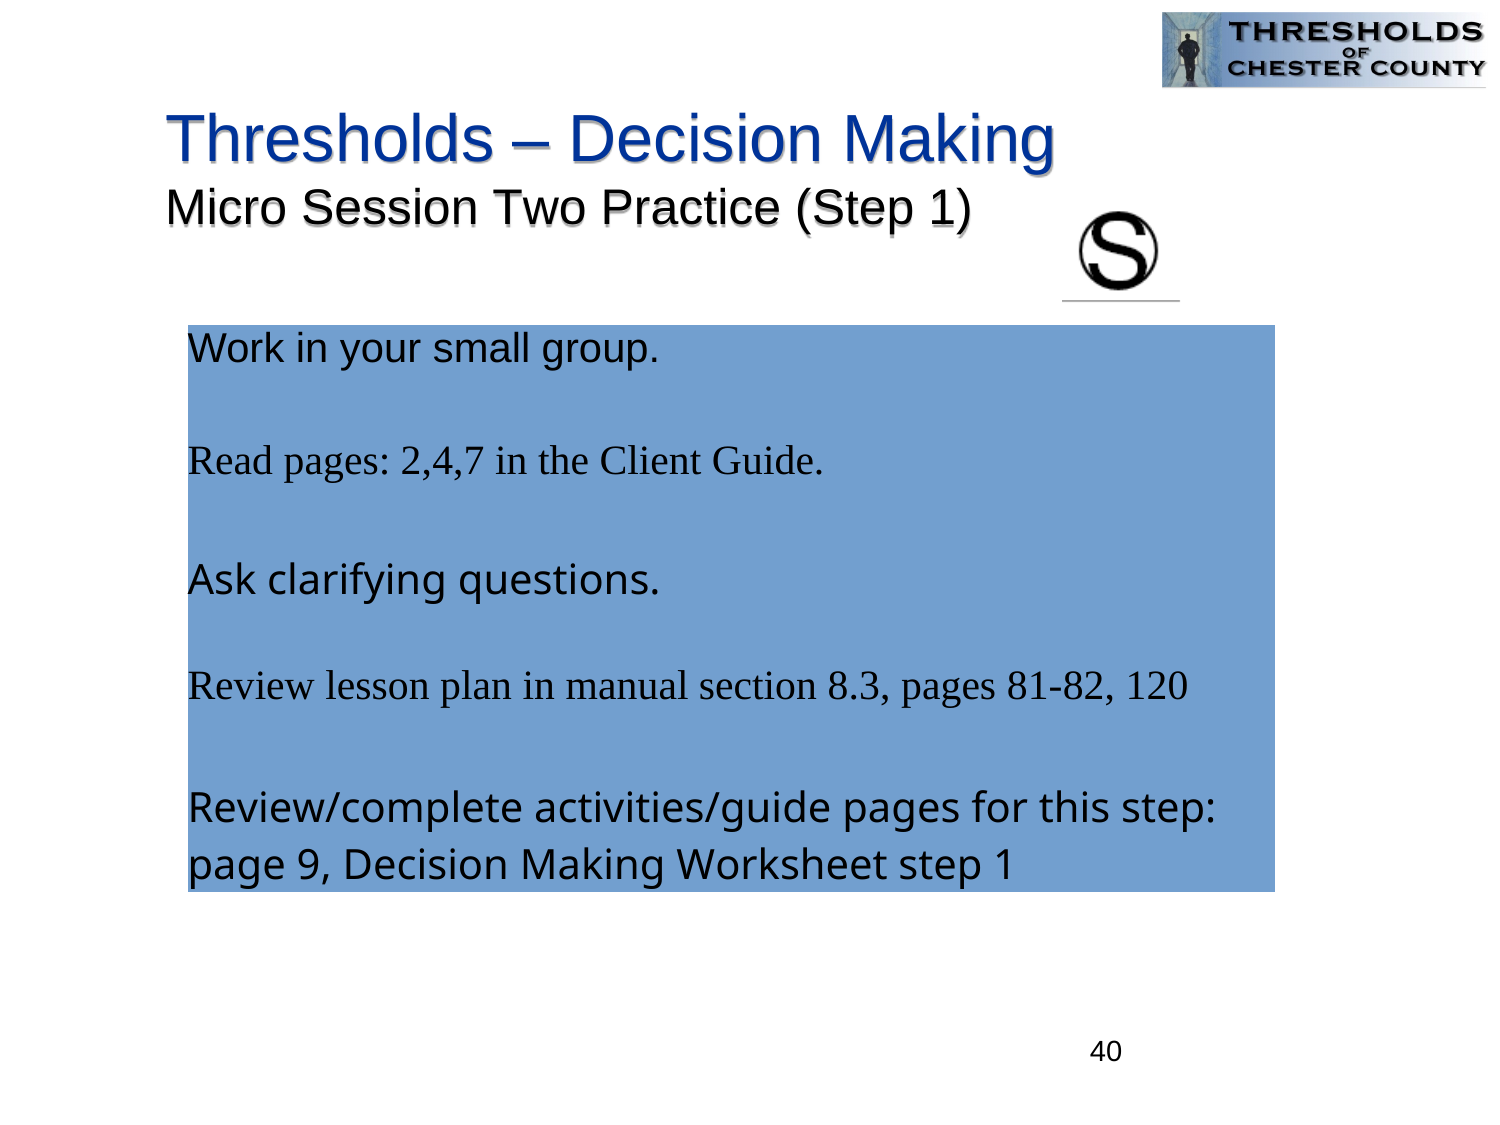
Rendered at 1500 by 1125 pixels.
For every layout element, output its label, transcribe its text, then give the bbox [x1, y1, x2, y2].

table_cell Read pages: 2,4,7 in the Client Guide. [188, 437, 1275, 550]
title Thresholds – Decision Making Micro Session Two Practice (Step 1) [150, 87, 1388, 238]
table_cell Review lesson plan in manual section 8.3, pages 81-82, 120 [188, 662, 1275, 777]
table_header Work in your small group. [188, 325, 1275, 437]
table_cell Review/complete activities/guide pages for this step: page 9, Decision Making Worksheet step 1 [188, 777, 1275, 892]
text_box 40 [1074, 1025, 1388, 1101]
table_cell Ask clarifying questions. [188, 550, 1275, 662]
picture [1062, 200, 1182, 300]
